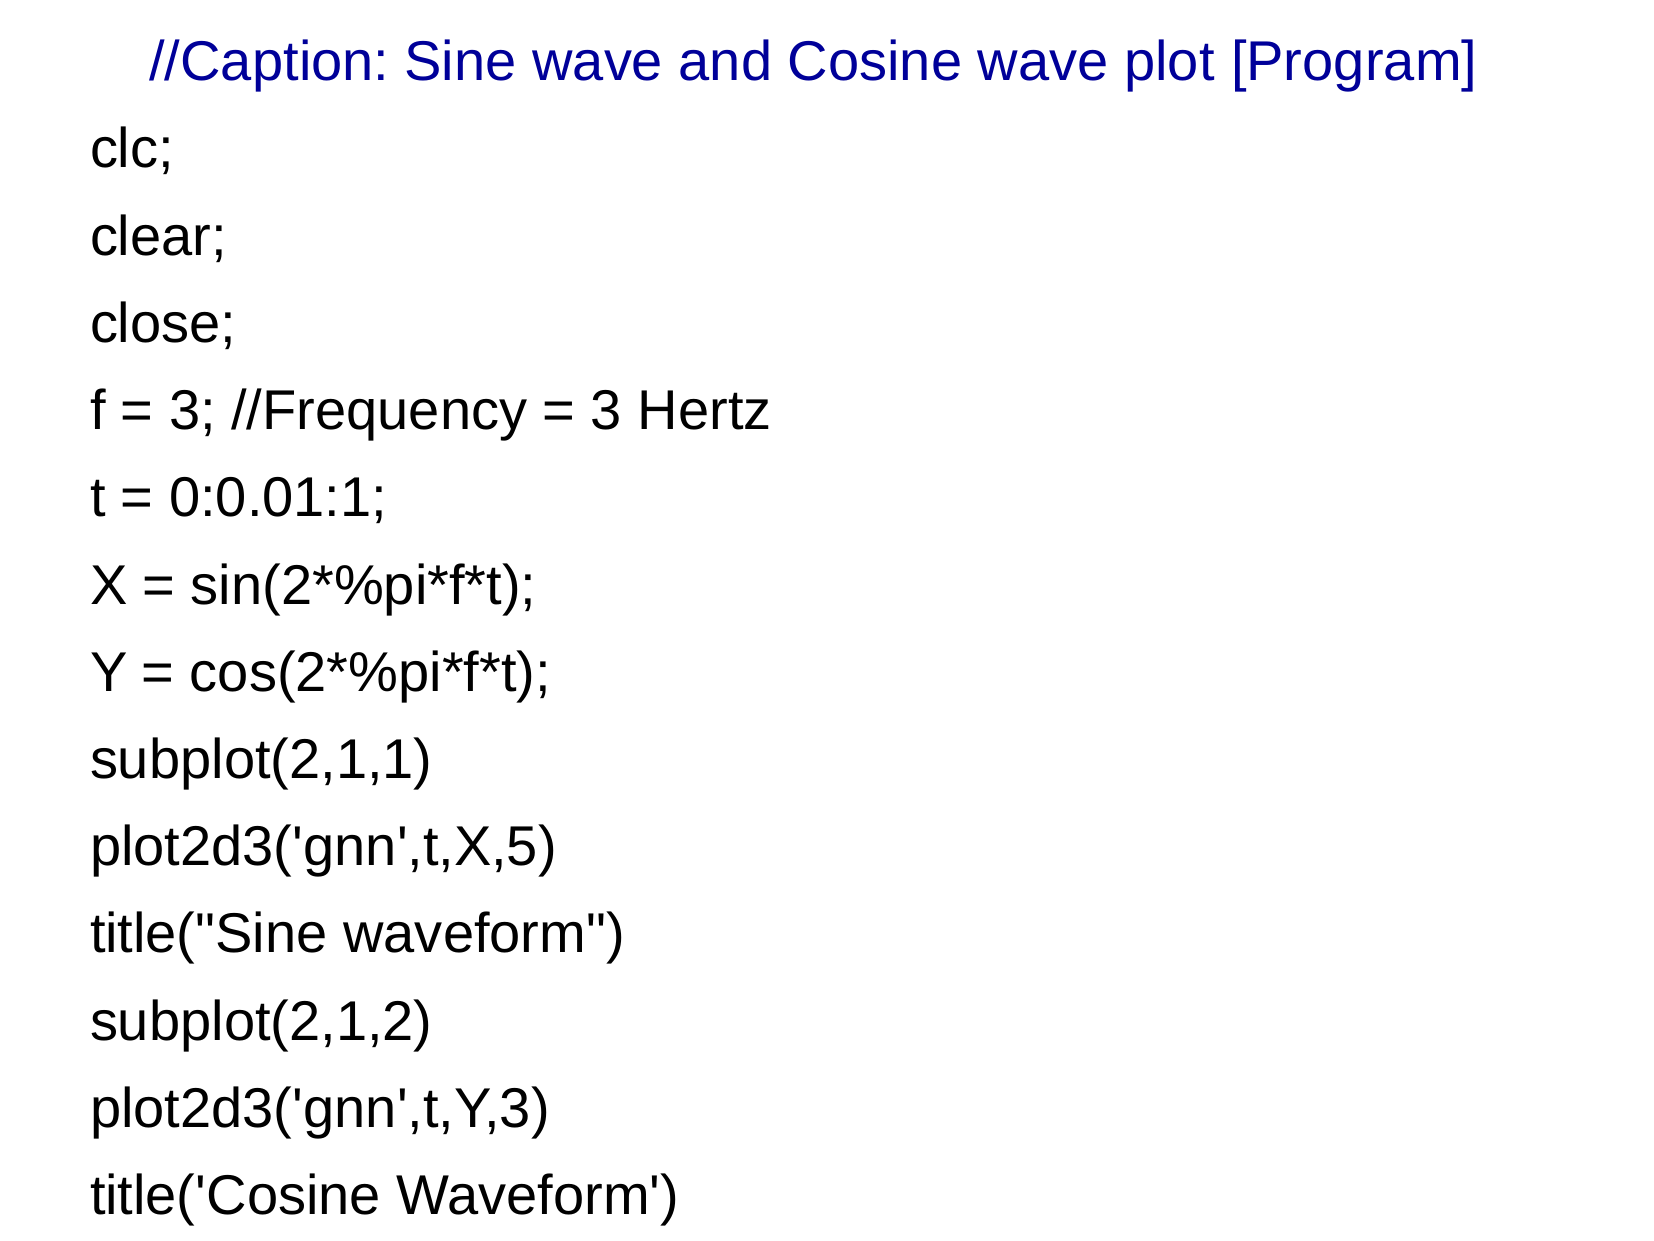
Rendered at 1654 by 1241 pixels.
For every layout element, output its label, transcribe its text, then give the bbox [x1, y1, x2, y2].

list //Caption: Sine wave and Cosine wave plot [Program] clc; clear; close; f = 3; //Frequency = 3 Hertz t = 0:0.01:1; X = sin(2*%pi*f*t); Y = cos(2*%pi*f*t); subplot(2,1,1) plot2d3('gnn',t,X,5) title("Sine waveform") subplot(2,1,2) plot2d3('gnn',t,Y,3) title('Cosine Waveform') [90, 30, 1636, 1231]
